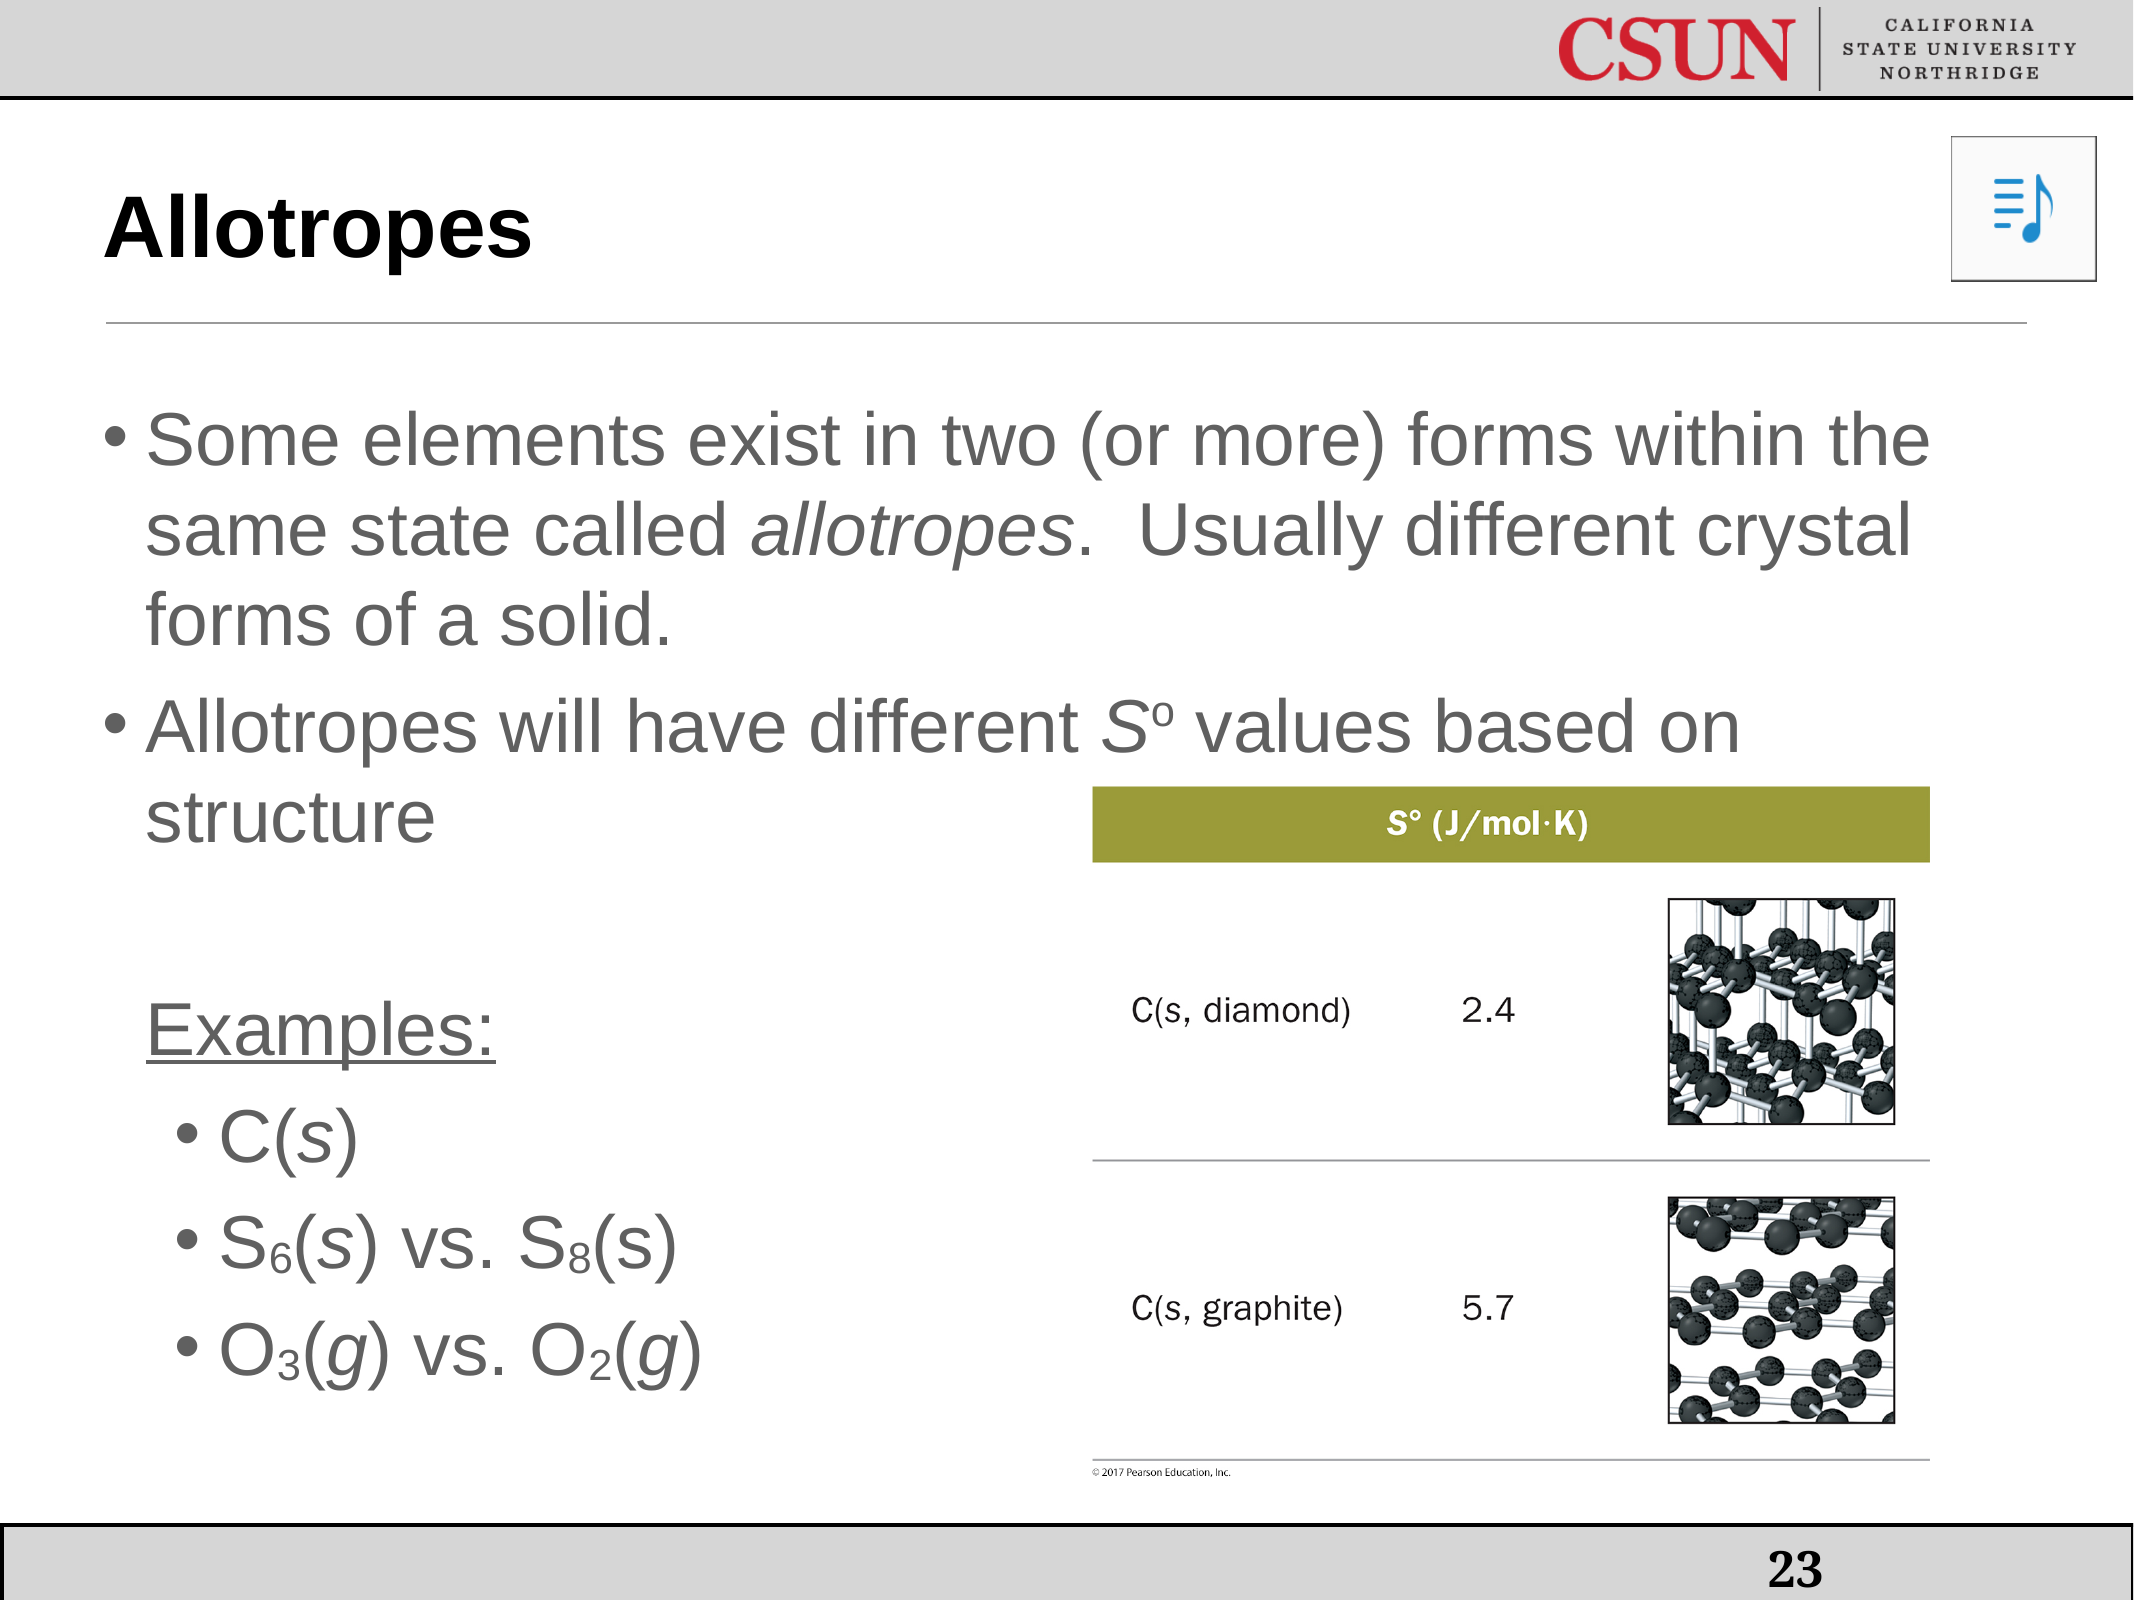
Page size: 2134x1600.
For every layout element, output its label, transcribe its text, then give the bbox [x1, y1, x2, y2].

list Some elements exist in two (or more) forms within the same state called allotropes. Usually different crystal forms of a solid. Allotropes will have different So values based on structure Examples: C(s) S6(s) vs. S8(s) O3(g) vs. O2(g) [93, 382, 2040, 1460]
title Allotropes [93, 104, 2040, 284]
picture [1559, 7, 2076, 91]
picture [1085, 779, 1937, 1482]
text_box [1950, 135, 2098, 283]
